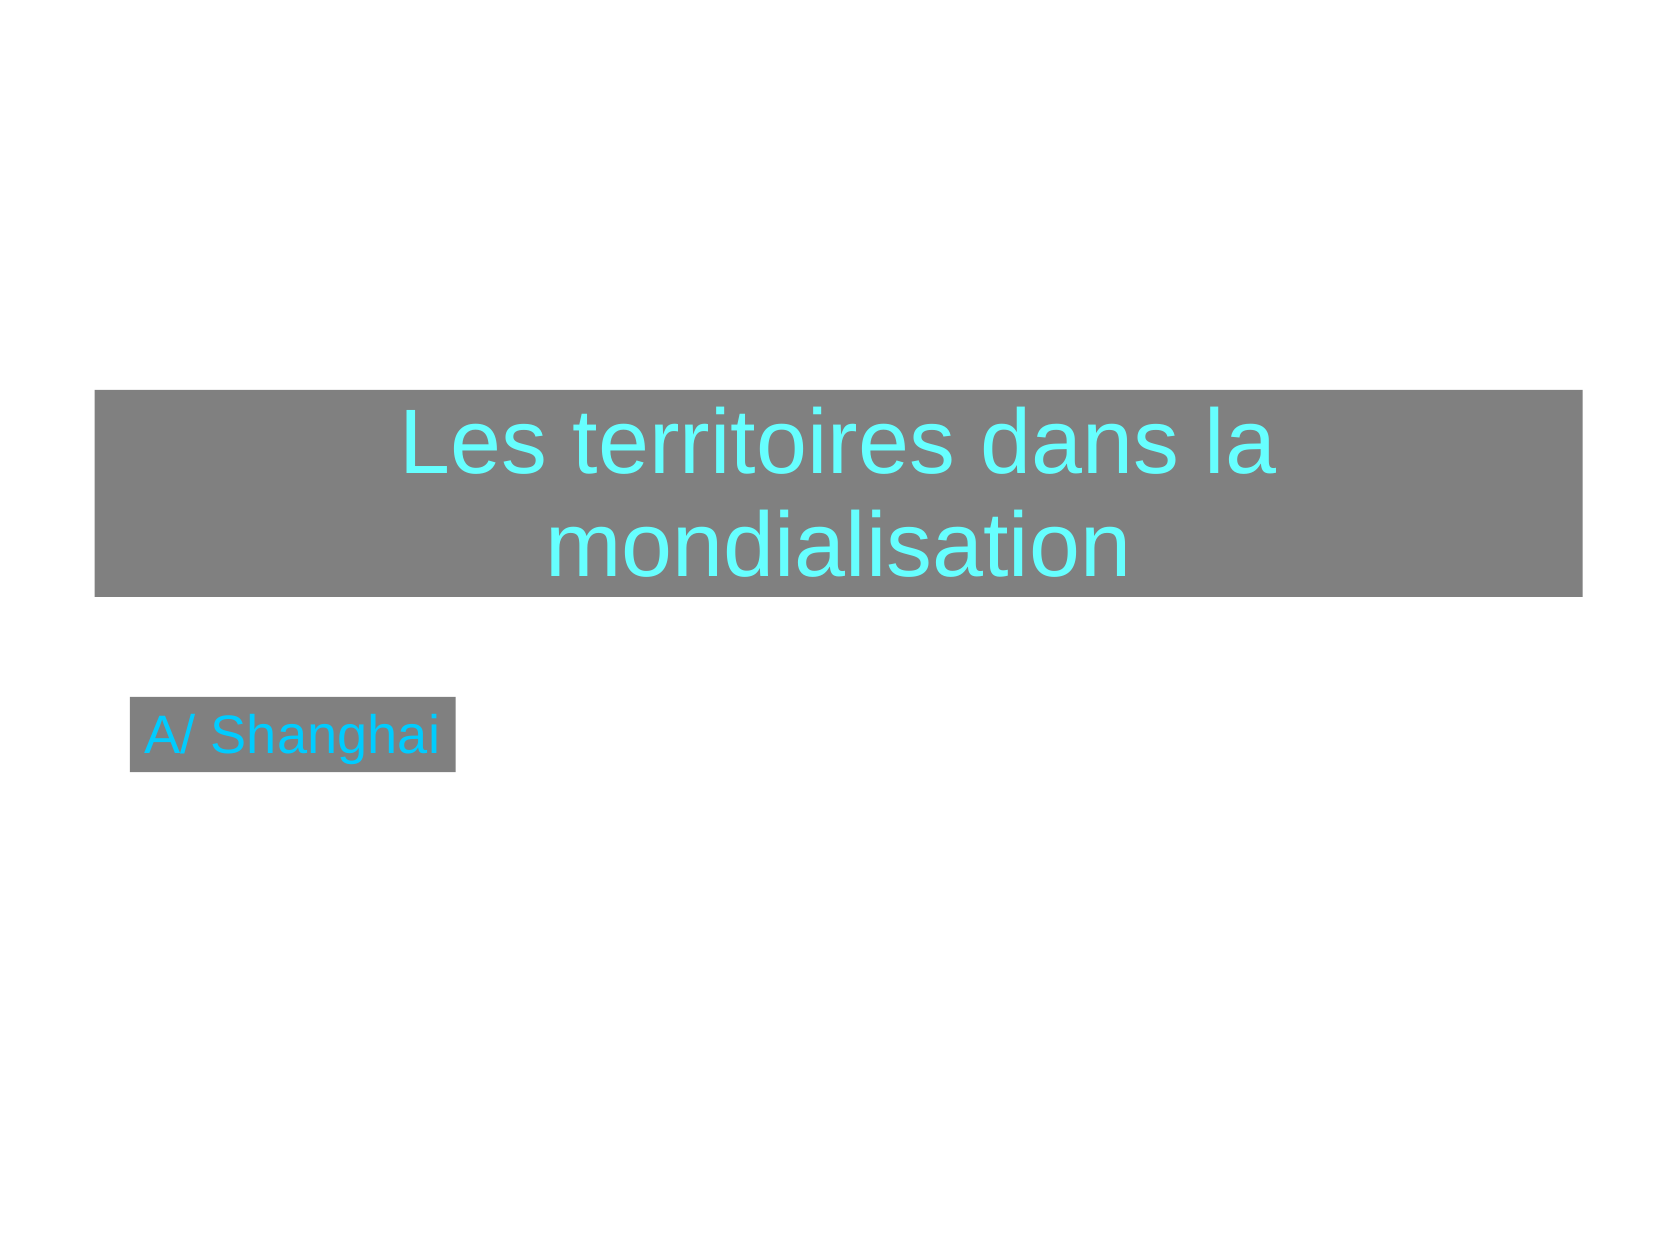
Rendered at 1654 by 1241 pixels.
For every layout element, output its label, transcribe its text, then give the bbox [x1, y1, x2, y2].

title Les territoires dans la mondialisation [94, 389, 1583, 597]
text_box A/ Shanghai [129, 696, 456, 773]
